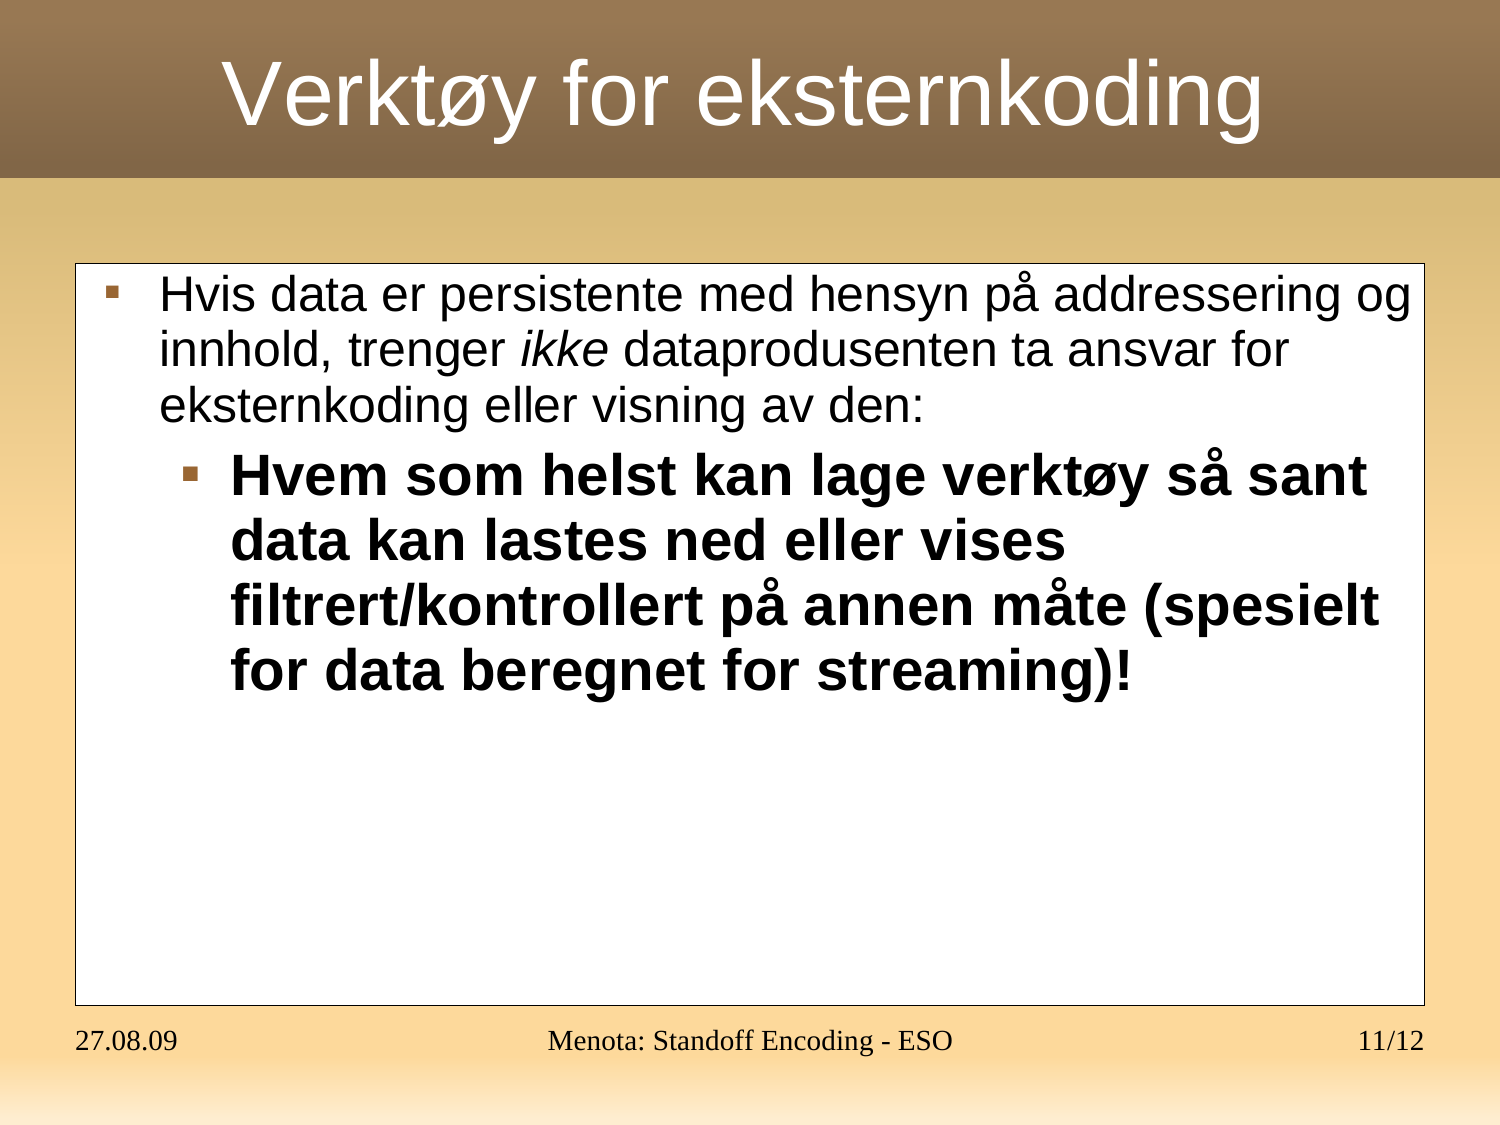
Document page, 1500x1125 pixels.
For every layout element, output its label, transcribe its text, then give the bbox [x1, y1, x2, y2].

list Hvis data er persistente med hensyn på addressering og innhold, trenger ikke dataprodusenten ta ansvar for eksternkoding eller visning av den: Hvem som helst kan lage verktøy så sant data kan lastes ned eller vises filtrert/kontrollert på annen måte (spesielt for data beregnet for streaming)! [88, 265, 1439, 1009]
title Verktøy for eksternkoding [69, 0, 1420, 188]
picture [0, 0, 1500, 1125]
